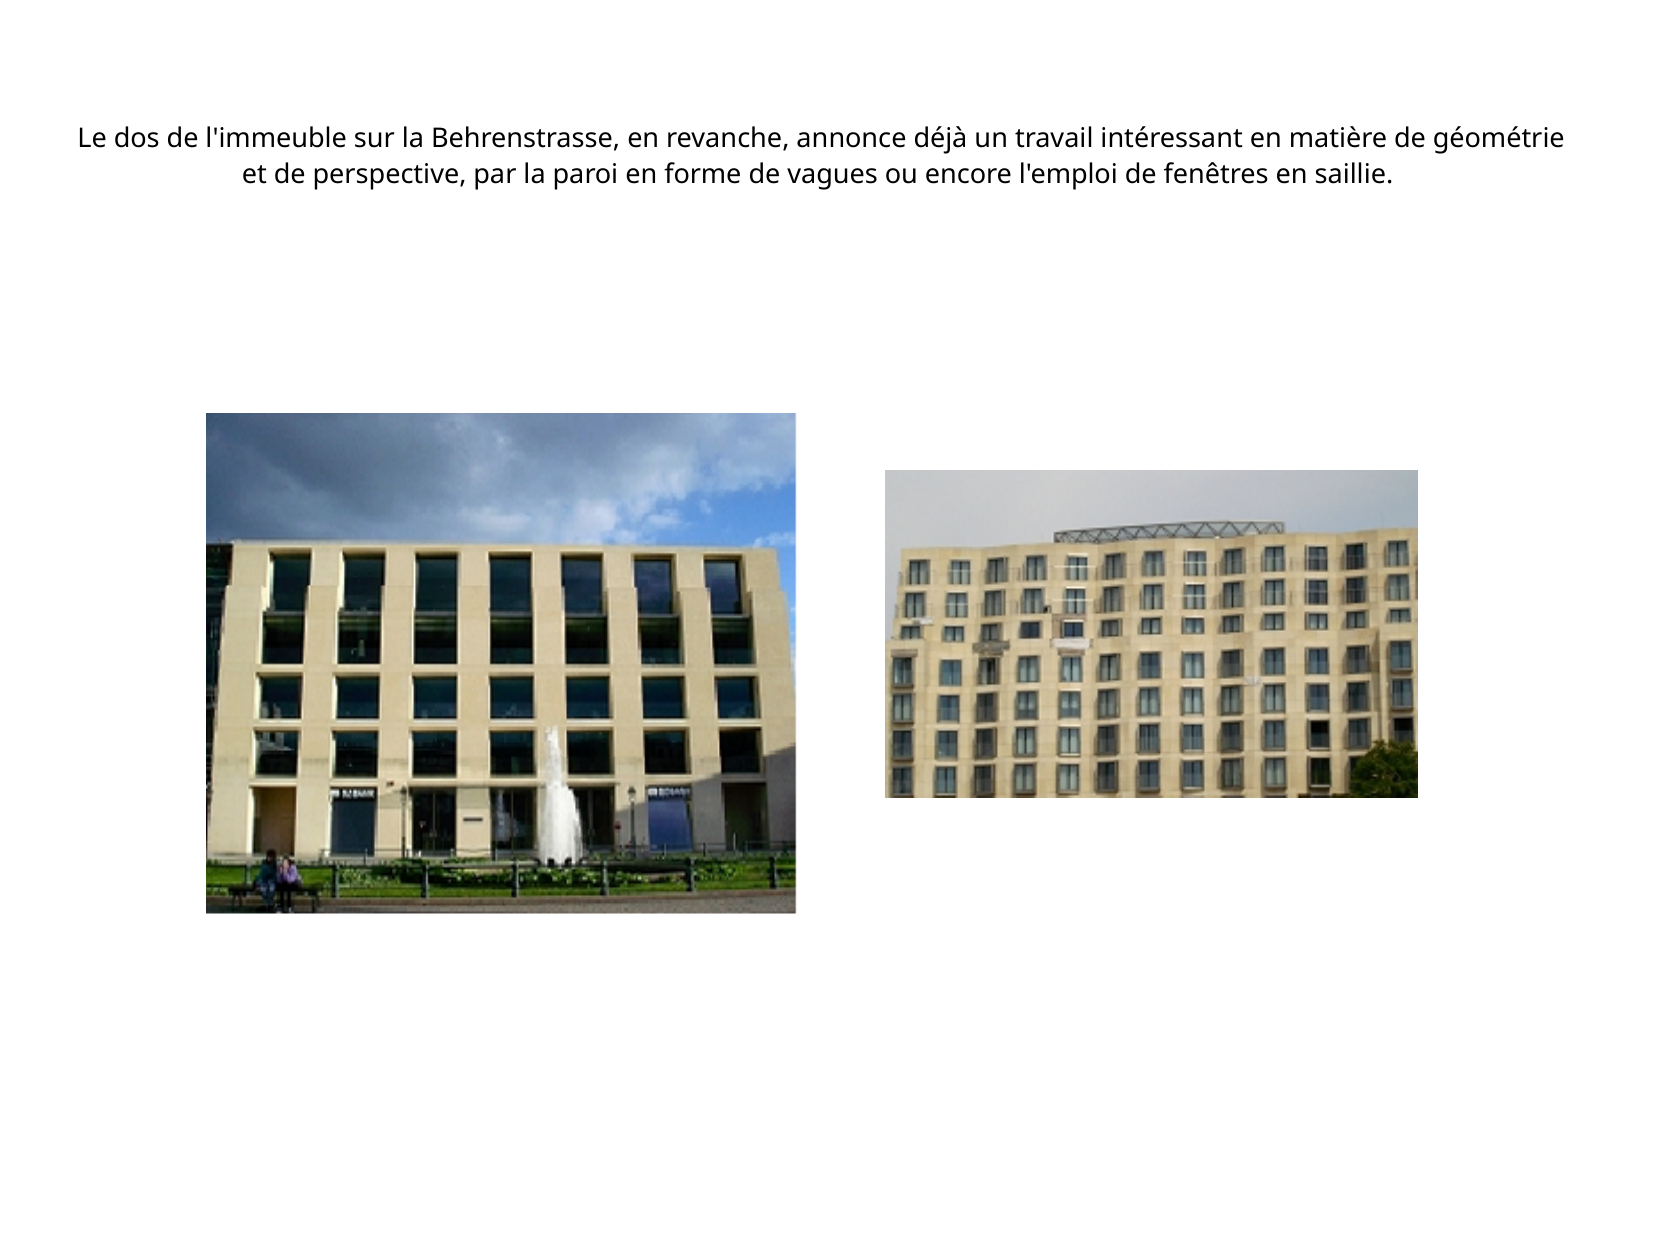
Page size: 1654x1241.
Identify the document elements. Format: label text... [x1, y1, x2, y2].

title Le dos de l'immeuble sur la Behrenstrasse, en revanche, annonce déjà un travail intéressant en matière de géométrie et de perspective, par la paroi en forme de vagues ou encore l'emploi de fenêtres en saillie. [76, 59, 1565, 252]
picture [206, 413, 798, 916]
picture [885, 470, 1418, 798]
